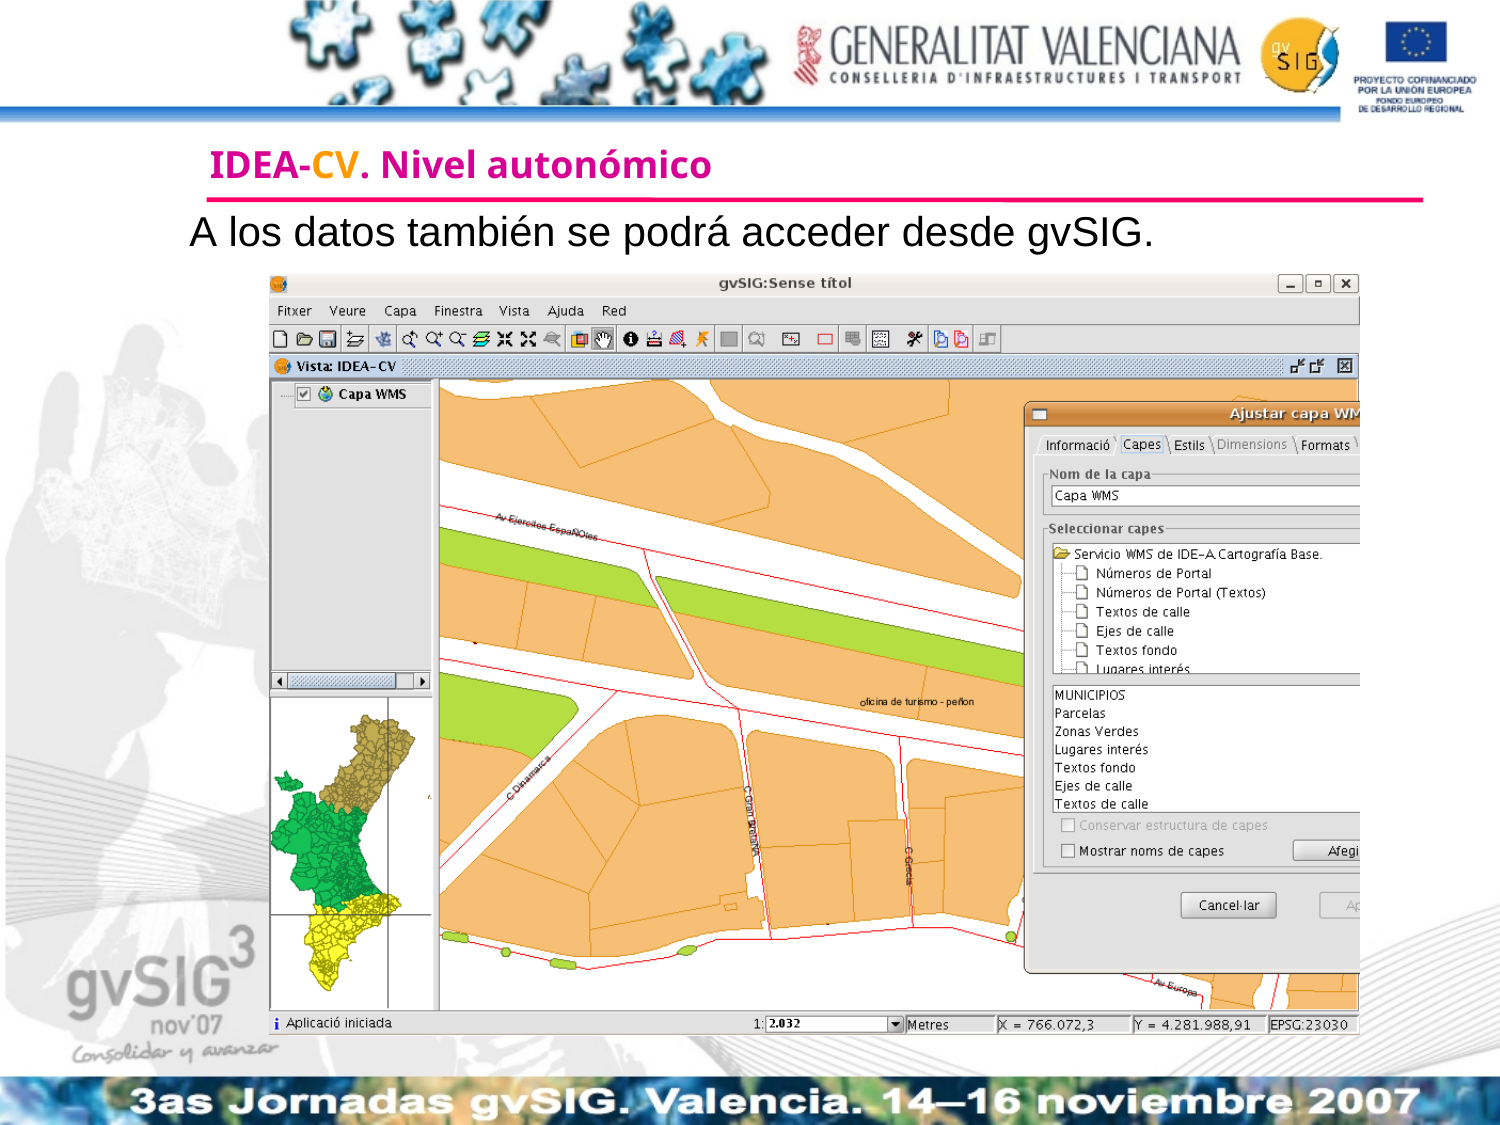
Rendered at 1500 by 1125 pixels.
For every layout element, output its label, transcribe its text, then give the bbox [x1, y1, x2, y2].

text_box IDEA-CV. Nivel autonómico [195, 124, 728, 198]
picture [0, 0, 1500, 1125]
text_box A los datos también se podrá acceder desde gvSIG. [174, 204, 1171, 263]
